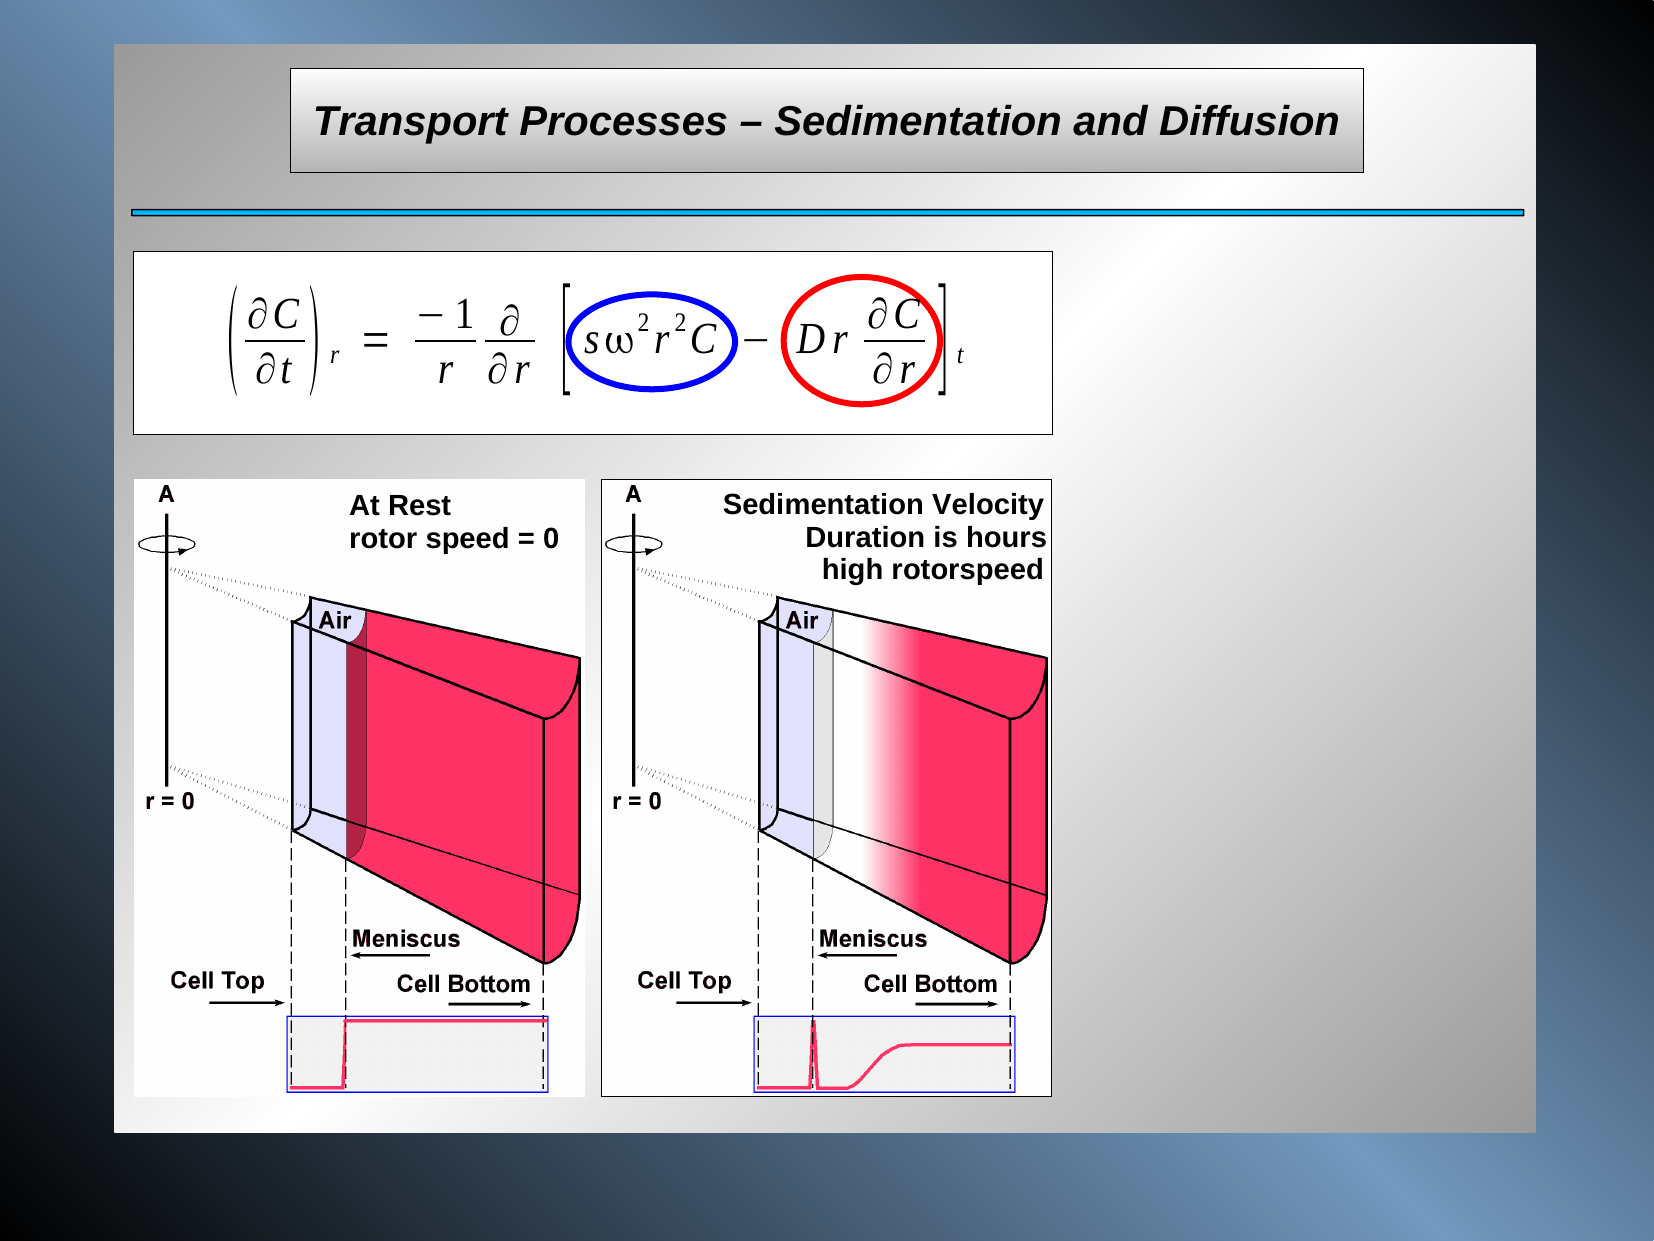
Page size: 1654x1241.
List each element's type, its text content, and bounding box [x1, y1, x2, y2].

text_box [131, 209, 1524, 216]
picture [601, 479, 1052, 1097]
text_box [133, 251, 1053, 435]
text_box At Rest rotor speed = 0 [349, 489, 568, 597]
text_box Transport Processes – Sedimentation and Diffusion [290, 68, 1364, 173]
chart [220, 282, 970, 399]
text_box Sedimentation Velocity Duration is hours high rotorspeed [722, 487, 1048, 596]
picture [134, 479, 585, 1097]
